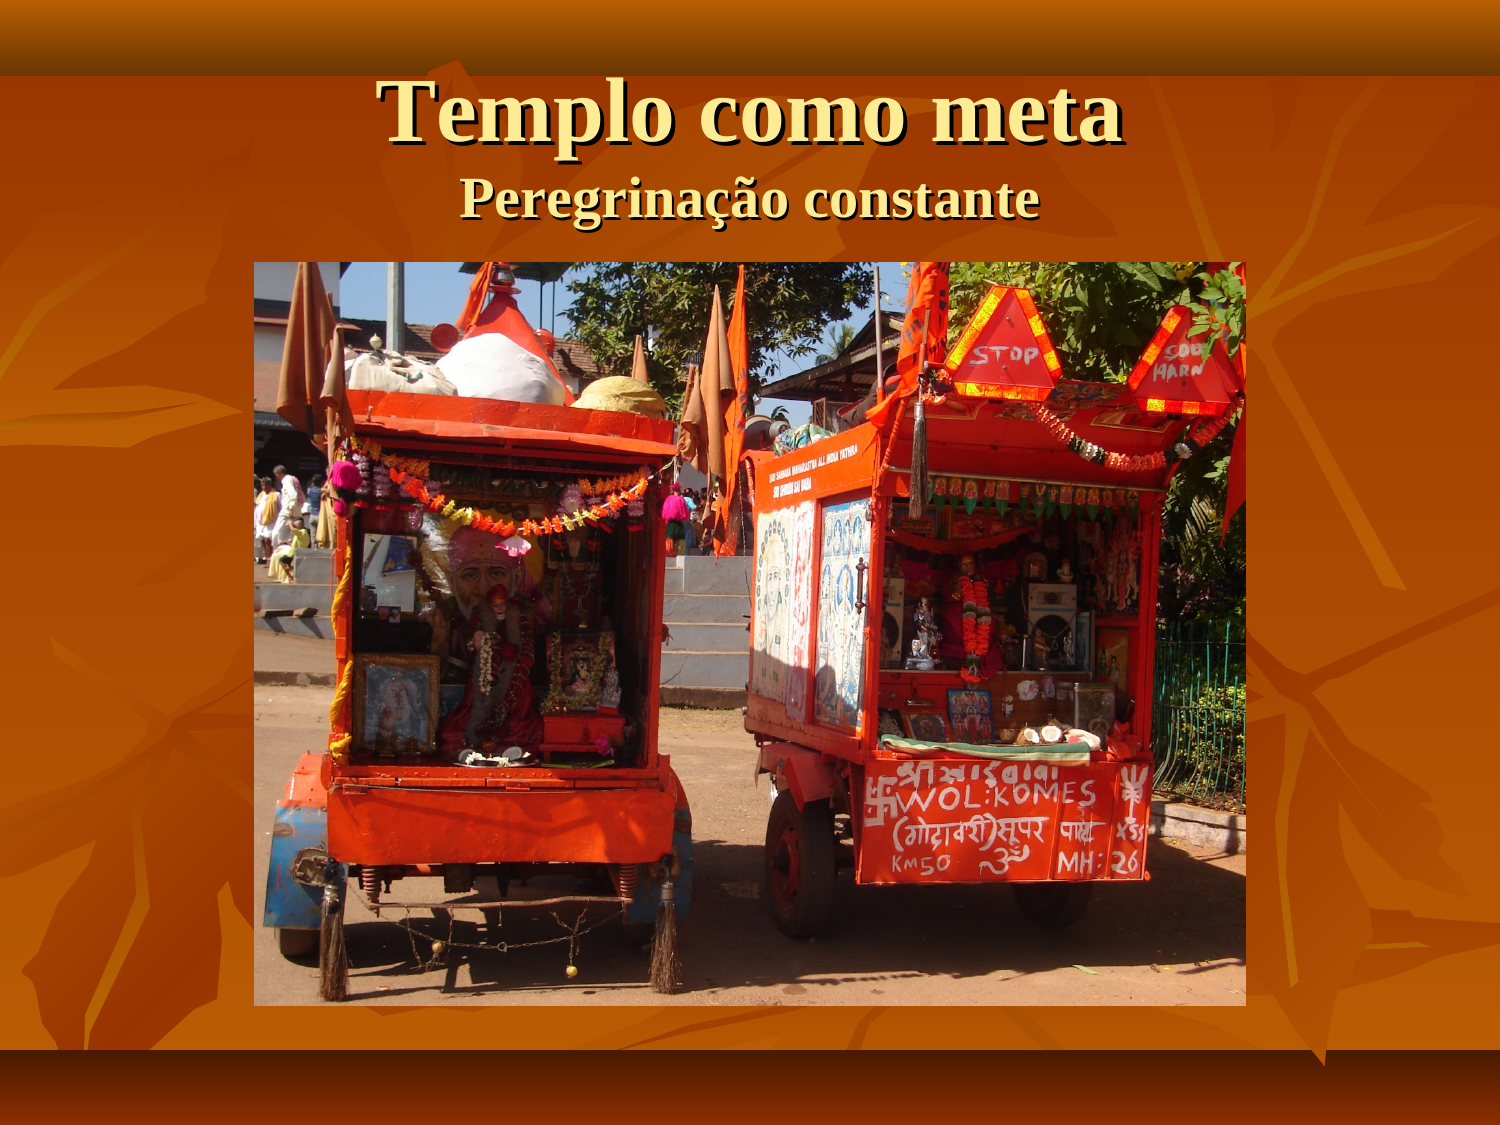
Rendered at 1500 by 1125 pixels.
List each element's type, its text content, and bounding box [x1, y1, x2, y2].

text_box [254, 262, 1246, 1006]
title Templo como meta Peregrinação constante [75, 41, 1426, 237]
